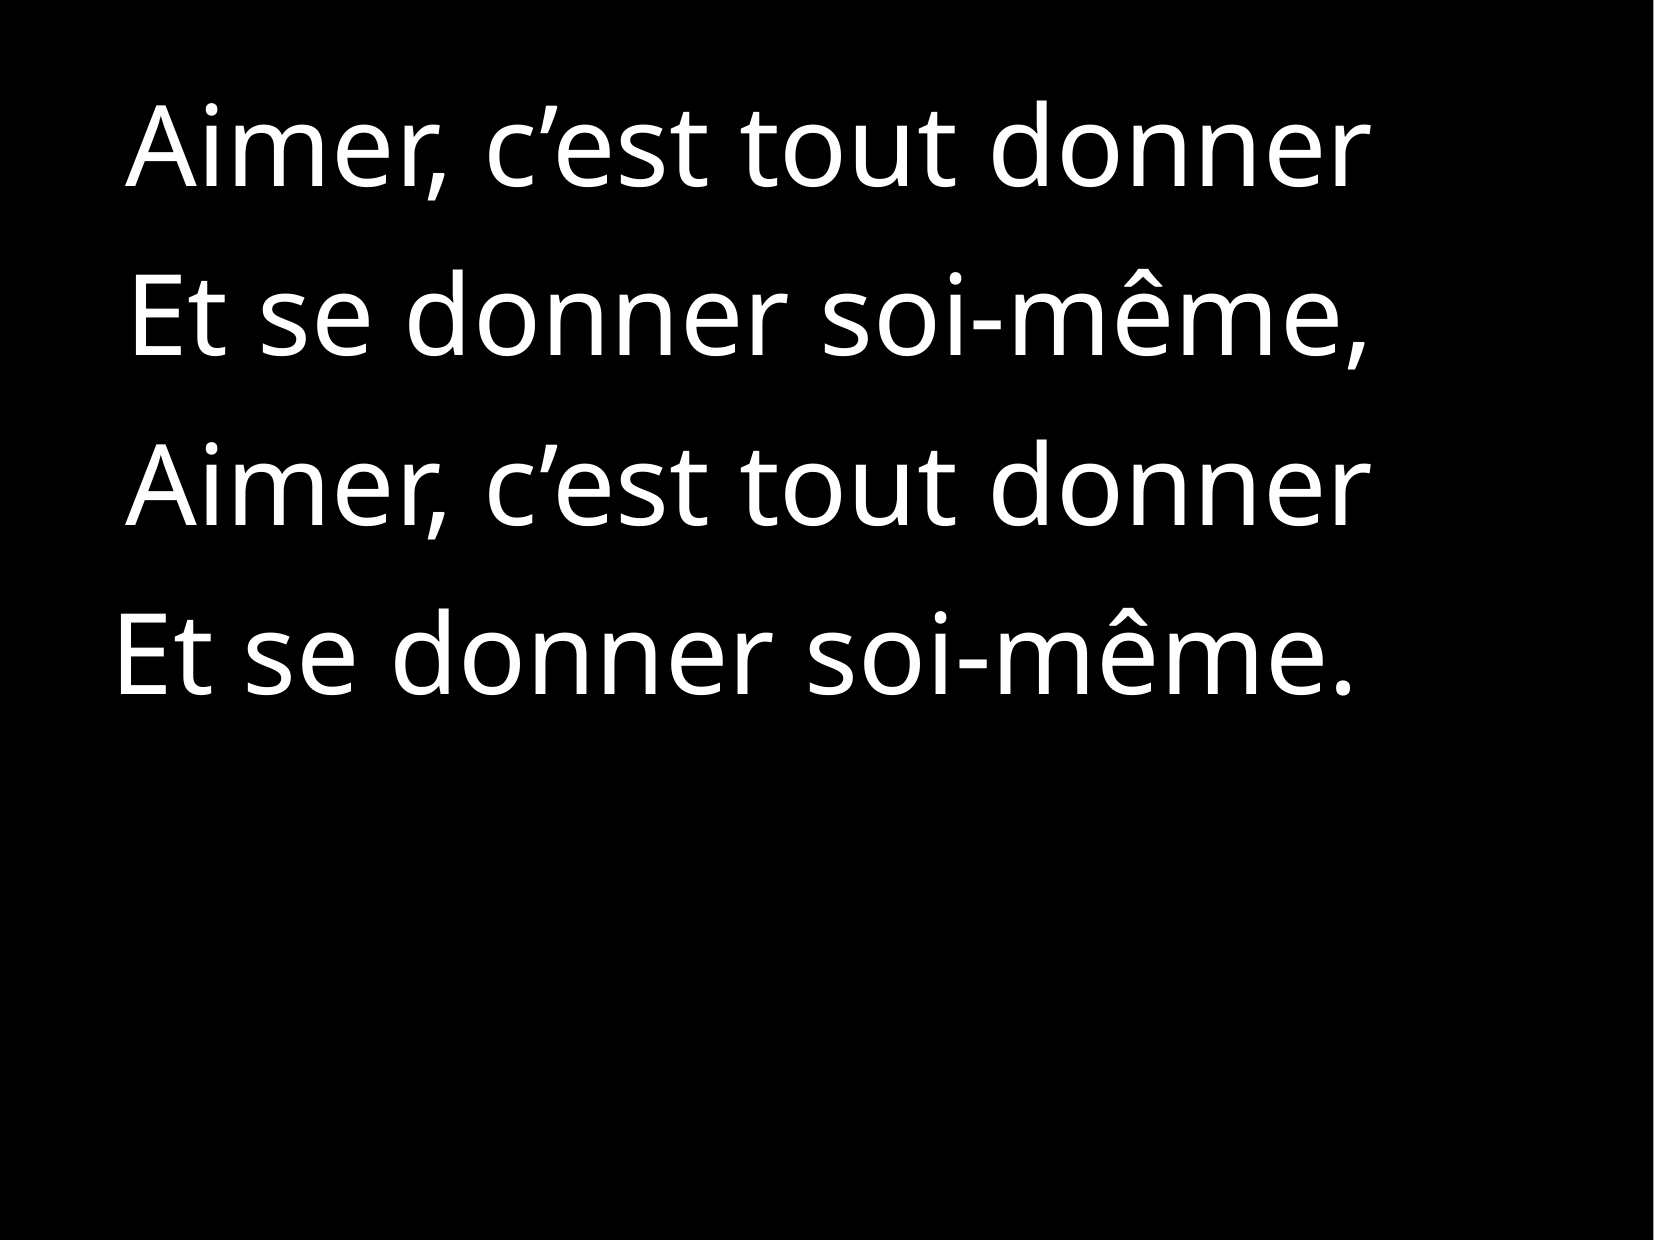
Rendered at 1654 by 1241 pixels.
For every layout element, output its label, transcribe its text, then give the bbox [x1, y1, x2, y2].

text_box Aimer, c’est tout donner Et se donner soi-même, Aimer, c’est tout donner Et se donner soi-même. [75, 66, 1426, 1005]
